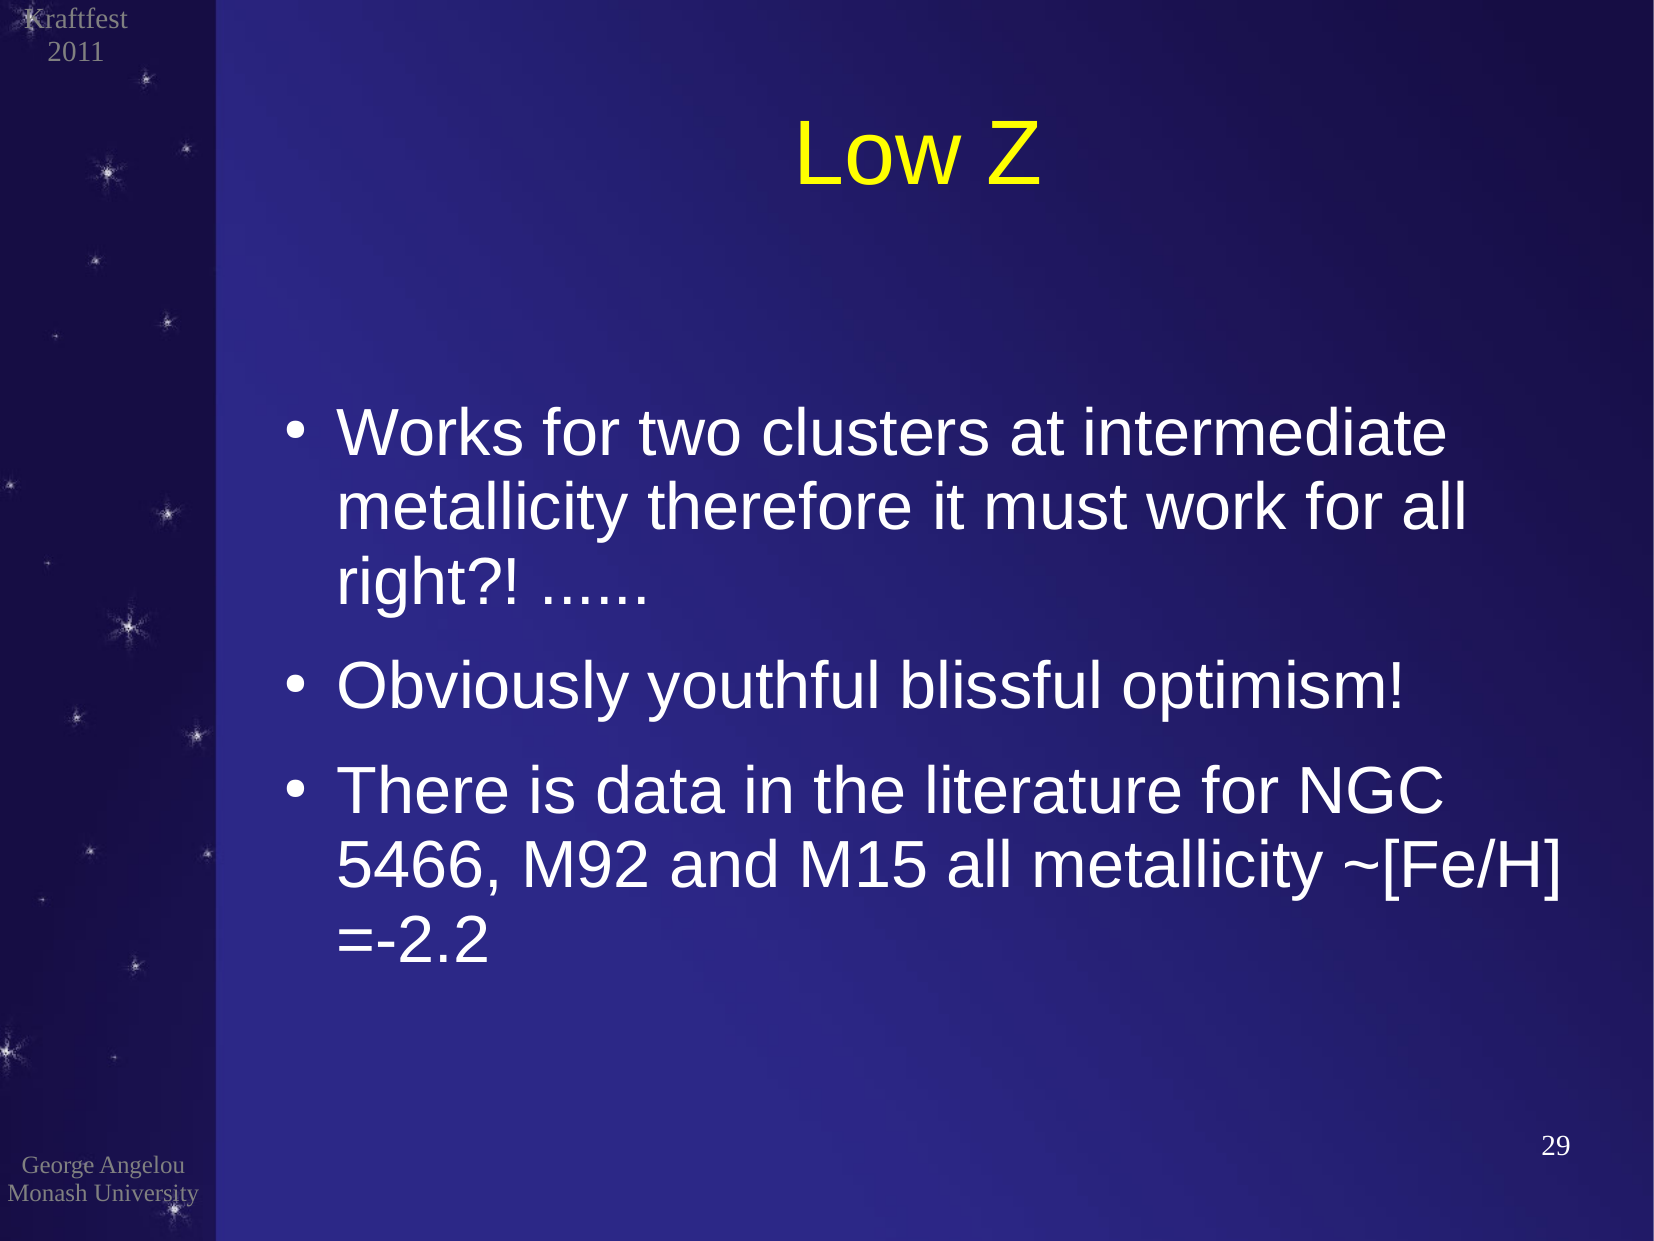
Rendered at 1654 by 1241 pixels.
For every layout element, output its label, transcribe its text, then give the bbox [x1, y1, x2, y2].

list Works for two clusters at intermediate metallicity therefore it must work for all right?! ...... Obviously youthful blissful optimism! There is data in the literature for NGC 5466, M92 and M15 all metallicity ~[Fe/H] =-2.2 [265, 290, 1571, 1109]
picture [0, 0, 1654, 1241]
title Low Z [265, 56, 1571, 250]
